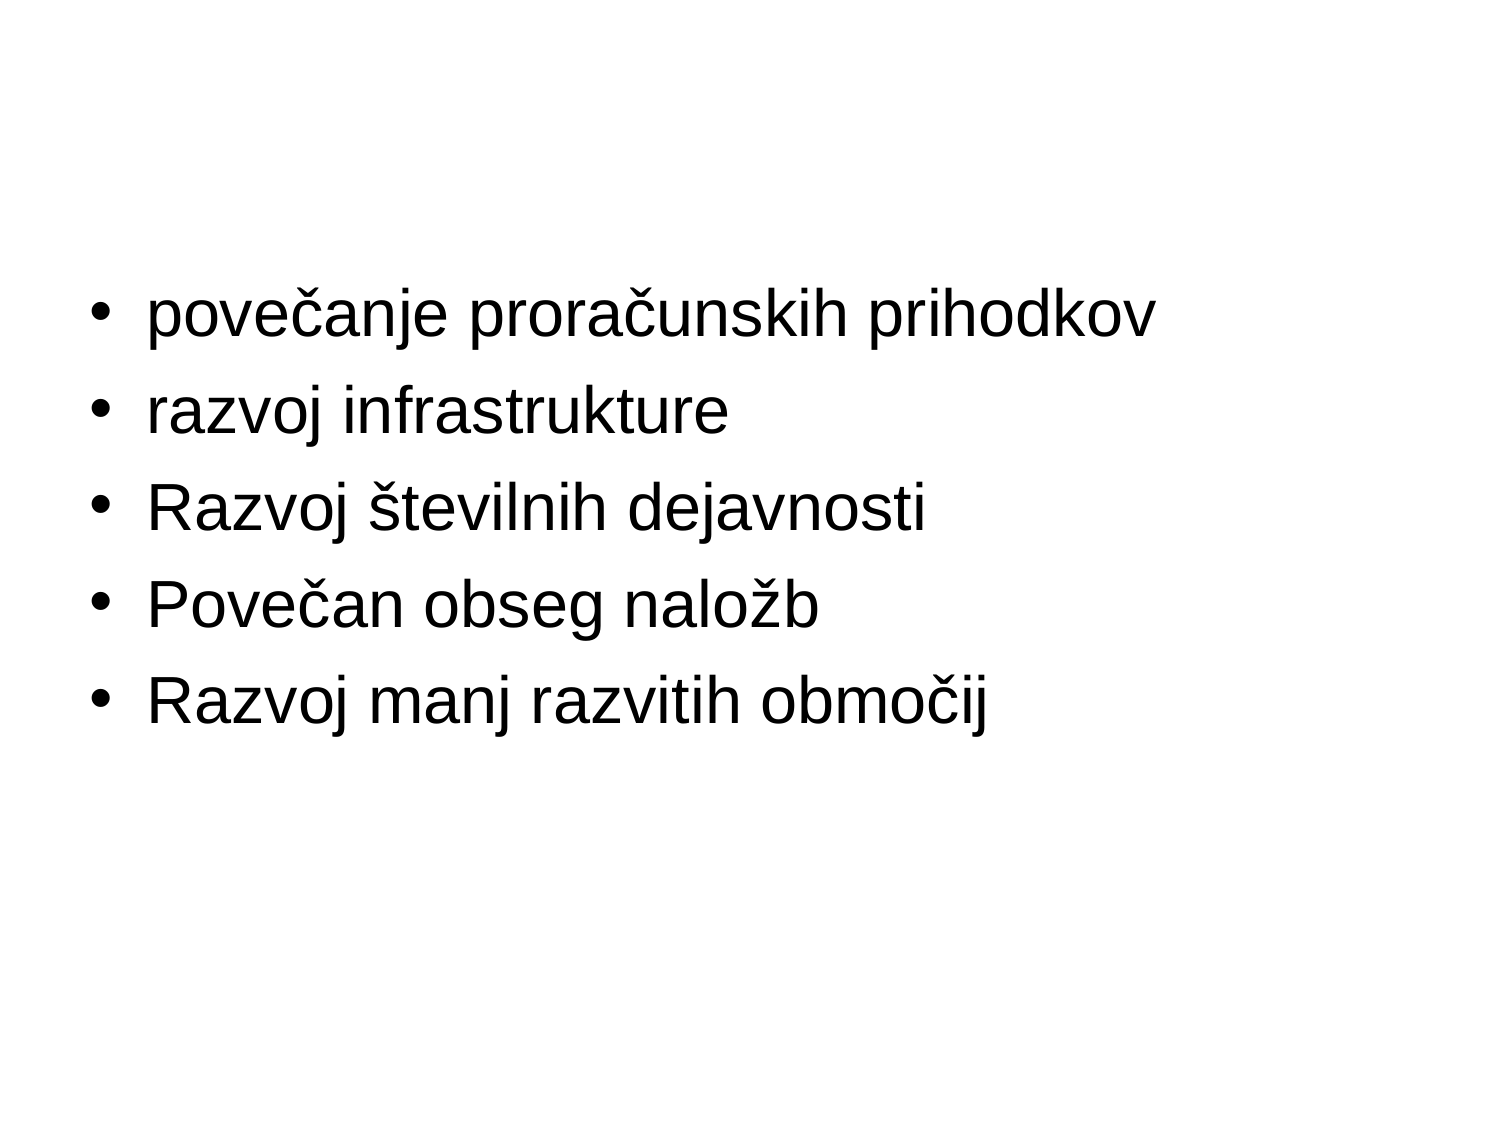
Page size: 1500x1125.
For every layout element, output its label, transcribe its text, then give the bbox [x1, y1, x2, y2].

list povečanje proračunskih prihodkov razvoj infrastrukture Razvoj številnih dejavnosti Povečan obseg naložb Razvoj manj razvitih območij [75, 262, 1426, 1006]
